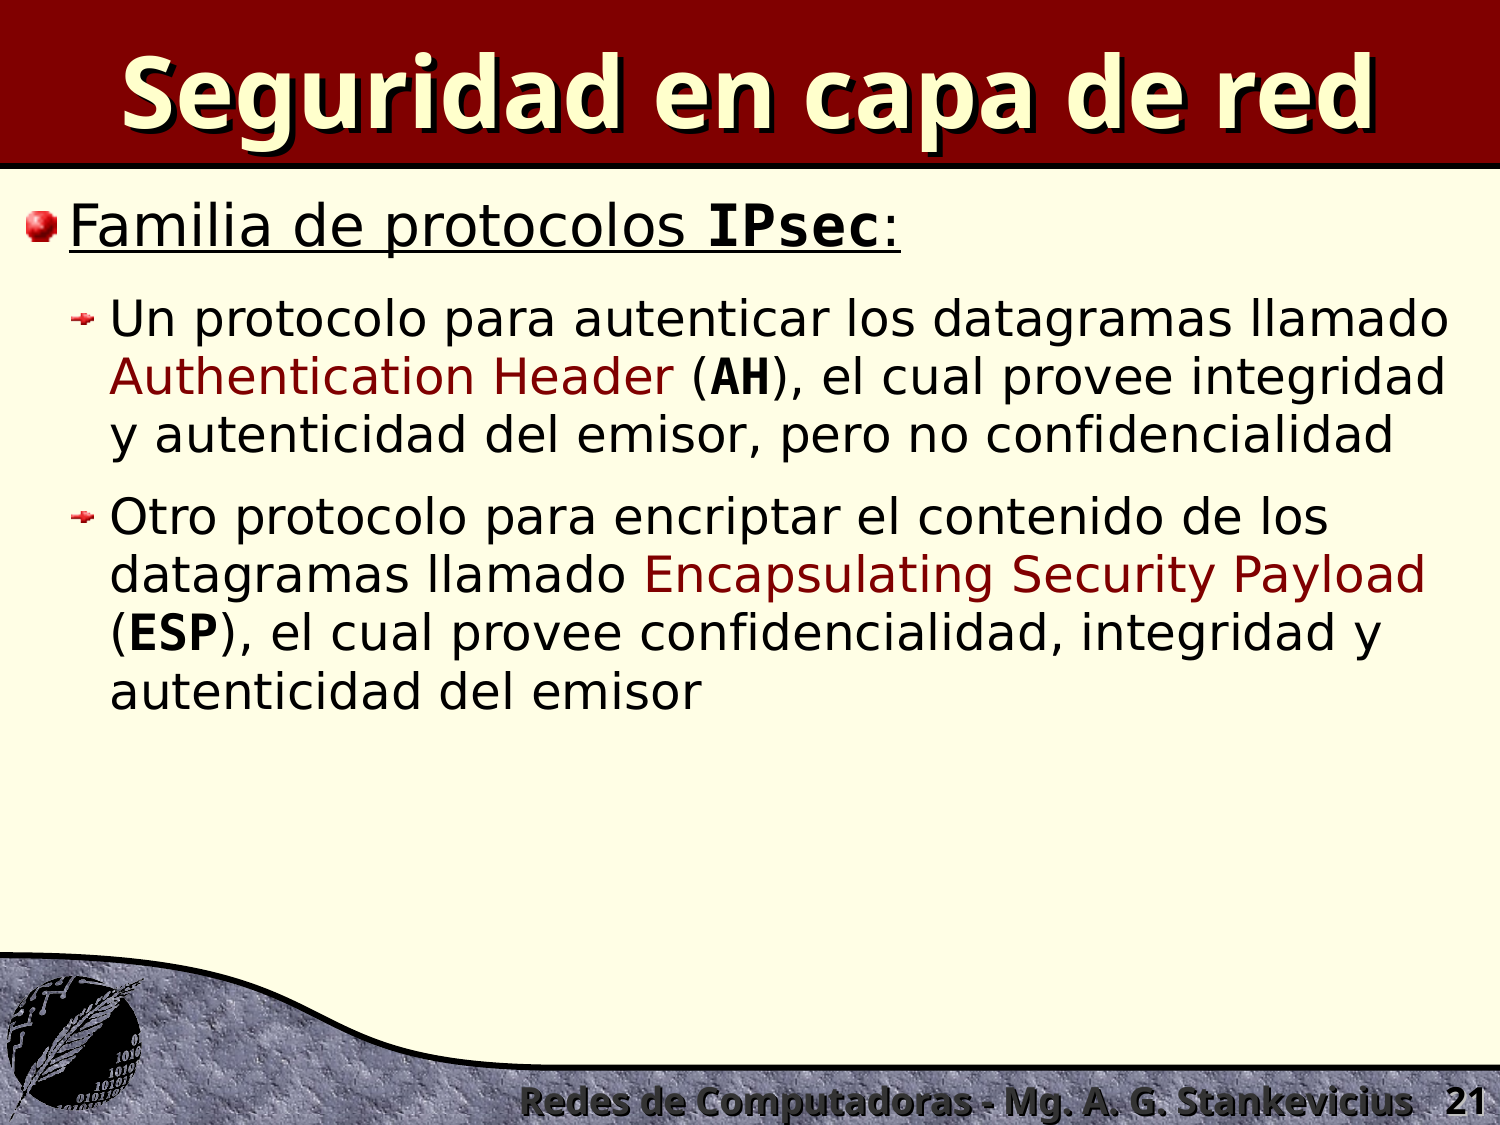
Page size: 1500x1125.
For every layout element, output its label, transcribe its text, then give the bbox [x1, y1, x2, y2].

picture [790, 1100, 795, 1110]
picture [1047, 1100, 1054, 1110]
title Seguridad en capa de red [15, 5, 1485, 160]
list Familia de protocolos IPsec: Un protocolo para autenticar los datagramas llamado Authentication Header (AH), el cual provee integridad y autenticidad del emisor, pero no confidencialidad Otro protocolo para encriptar el contenido de los datagramas llamado Encapsulating Security Payload (ESP), el cual provee confidencialidad, integridad y autenticidad del emisor [11, 192, 1486, 845]
picture [0, 959, 1500, 1125]
